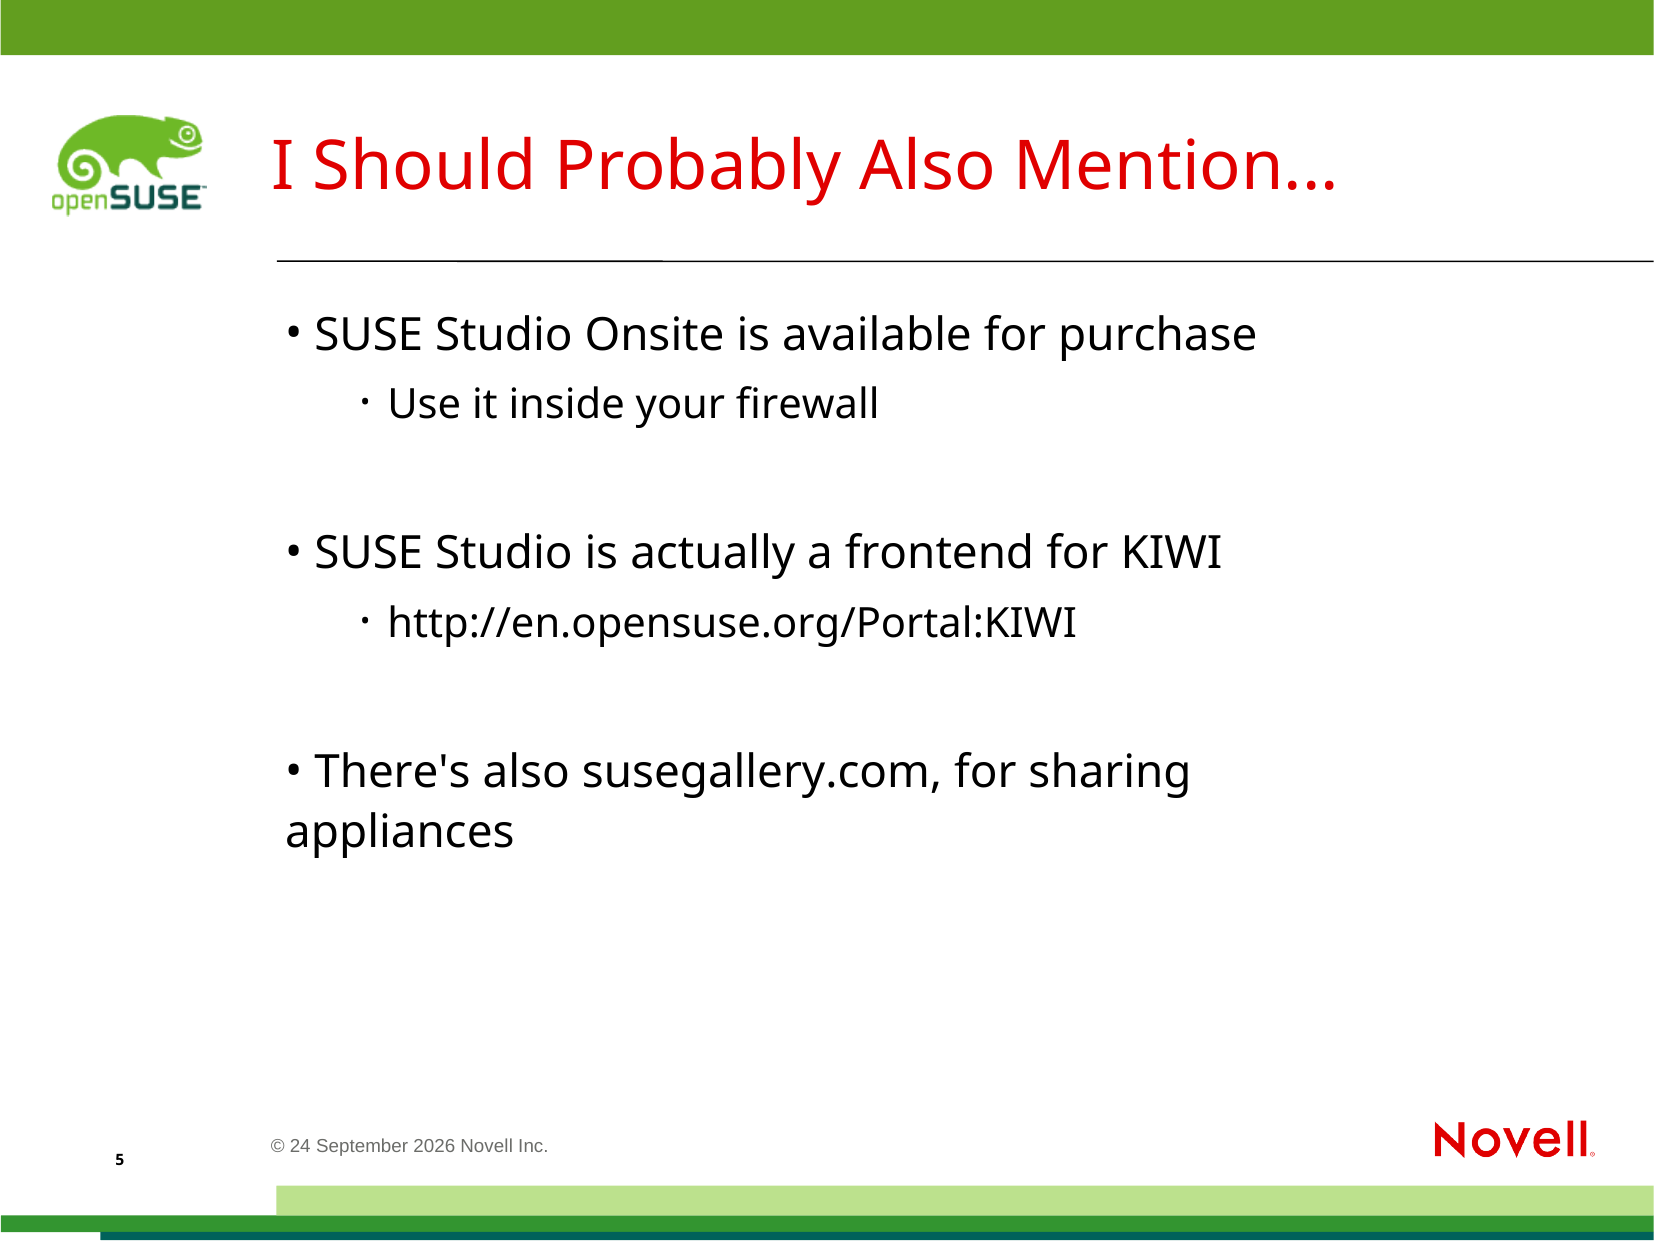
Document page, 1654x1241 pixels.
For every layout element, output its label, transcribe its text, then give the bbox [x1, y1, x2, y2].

list SUSE Studio Onsite is available for purchase Use it inside your firewall SUSE Studio is actually a frontend for KIWI http://en.opensuse.org/Portal:KIWI There's also susegallery.com, for sharing appliances [270, 294, 1418, 1097]
picture [1427, 1114, 1601, 1164]
title I Should Probably Also Mention... [271, 67, 1553, 263]
picture [52, 115, 207, 217]
